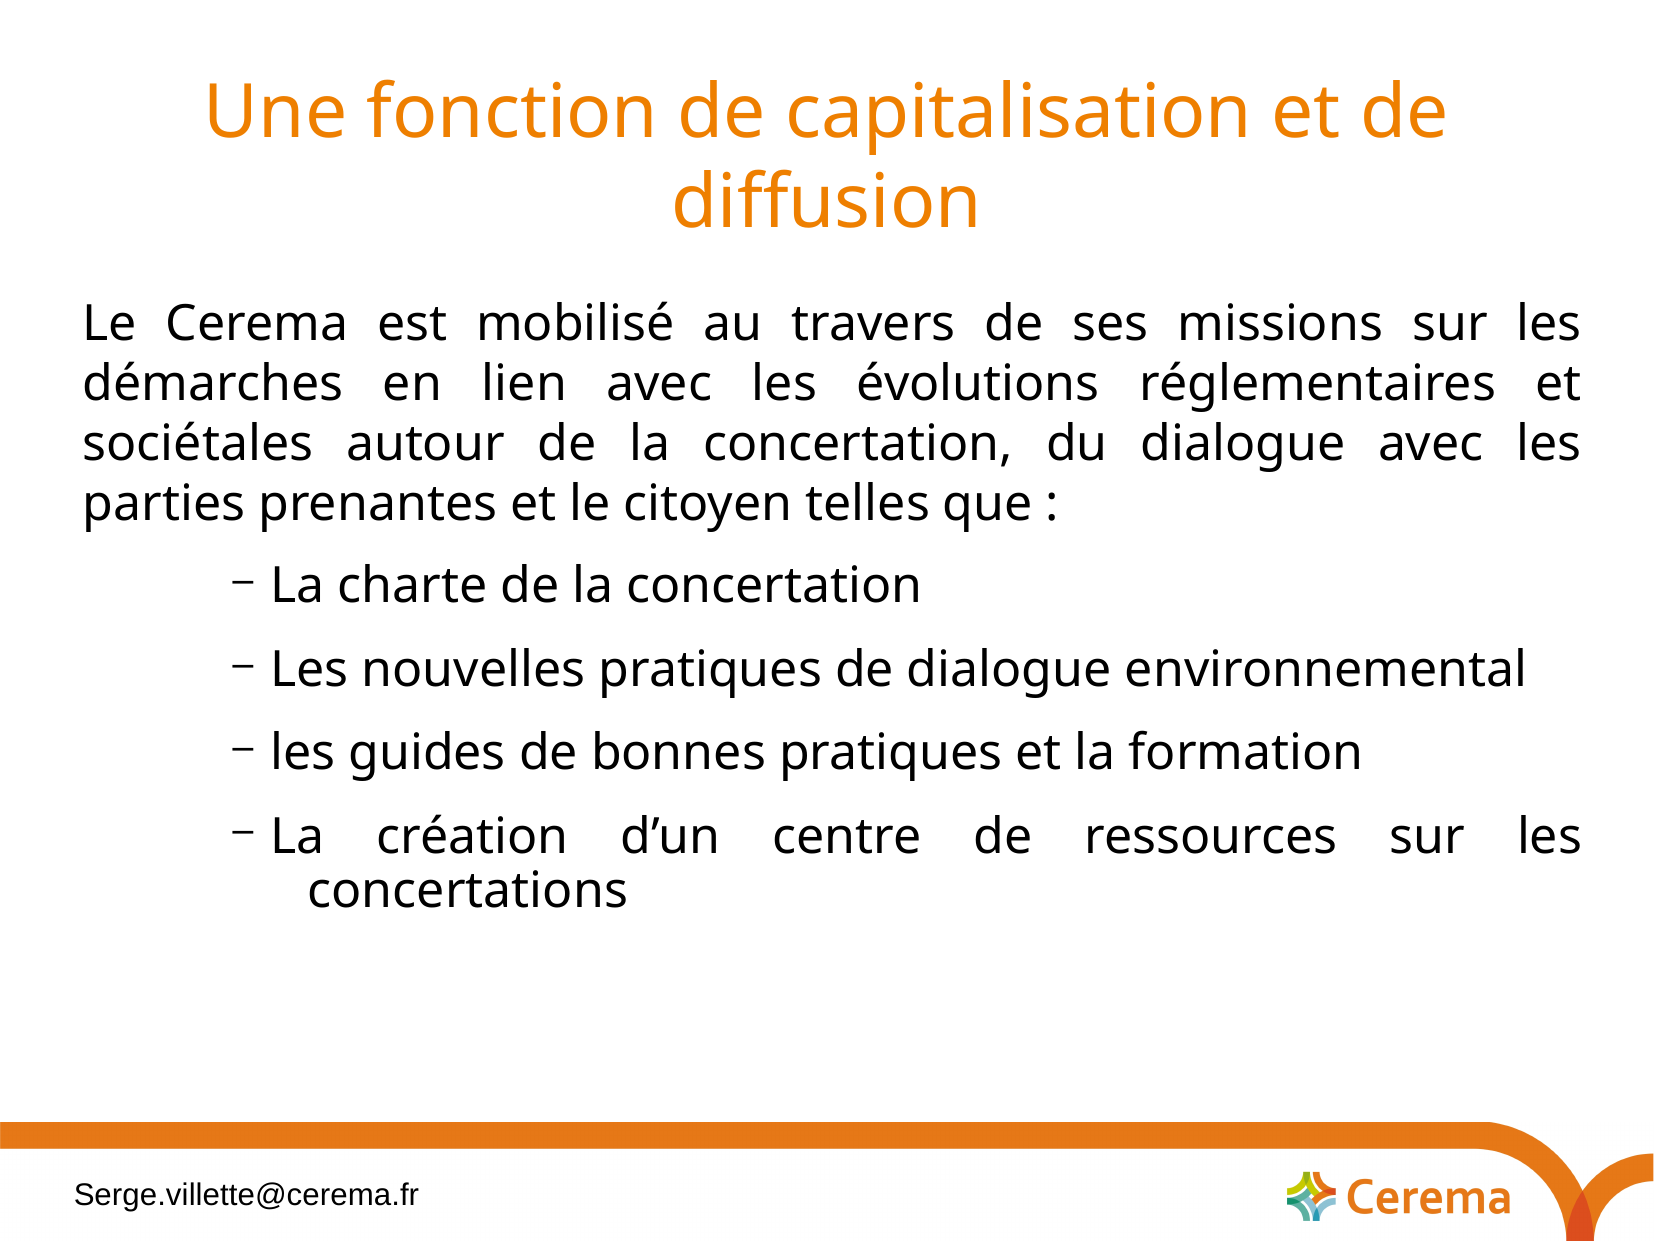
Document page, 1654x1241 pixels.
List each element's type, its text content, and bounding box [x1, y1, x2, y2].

title Une fonction de capitalisation et de diffusion [82, 49, 1571, 257]
list Le Cerema est mobilisé au travers de ses missions sur les démarches en lien avec les évolutions réglementaires et sociétales autour de la concertation, du dialogue avec les parties prenantes et le citoyen telles que : La charte de la concertation Les nouvelles pratiques de dialogue environnemental les guides de bonnes pratiques et la formation La création d’un centre de ressources sur les concertations [82, 290, 1583, 1010]
text_box Serge.villette@cerema.fr [59, 1169, 532, 1241]
picture [0, 1122, 1654, 1241]
